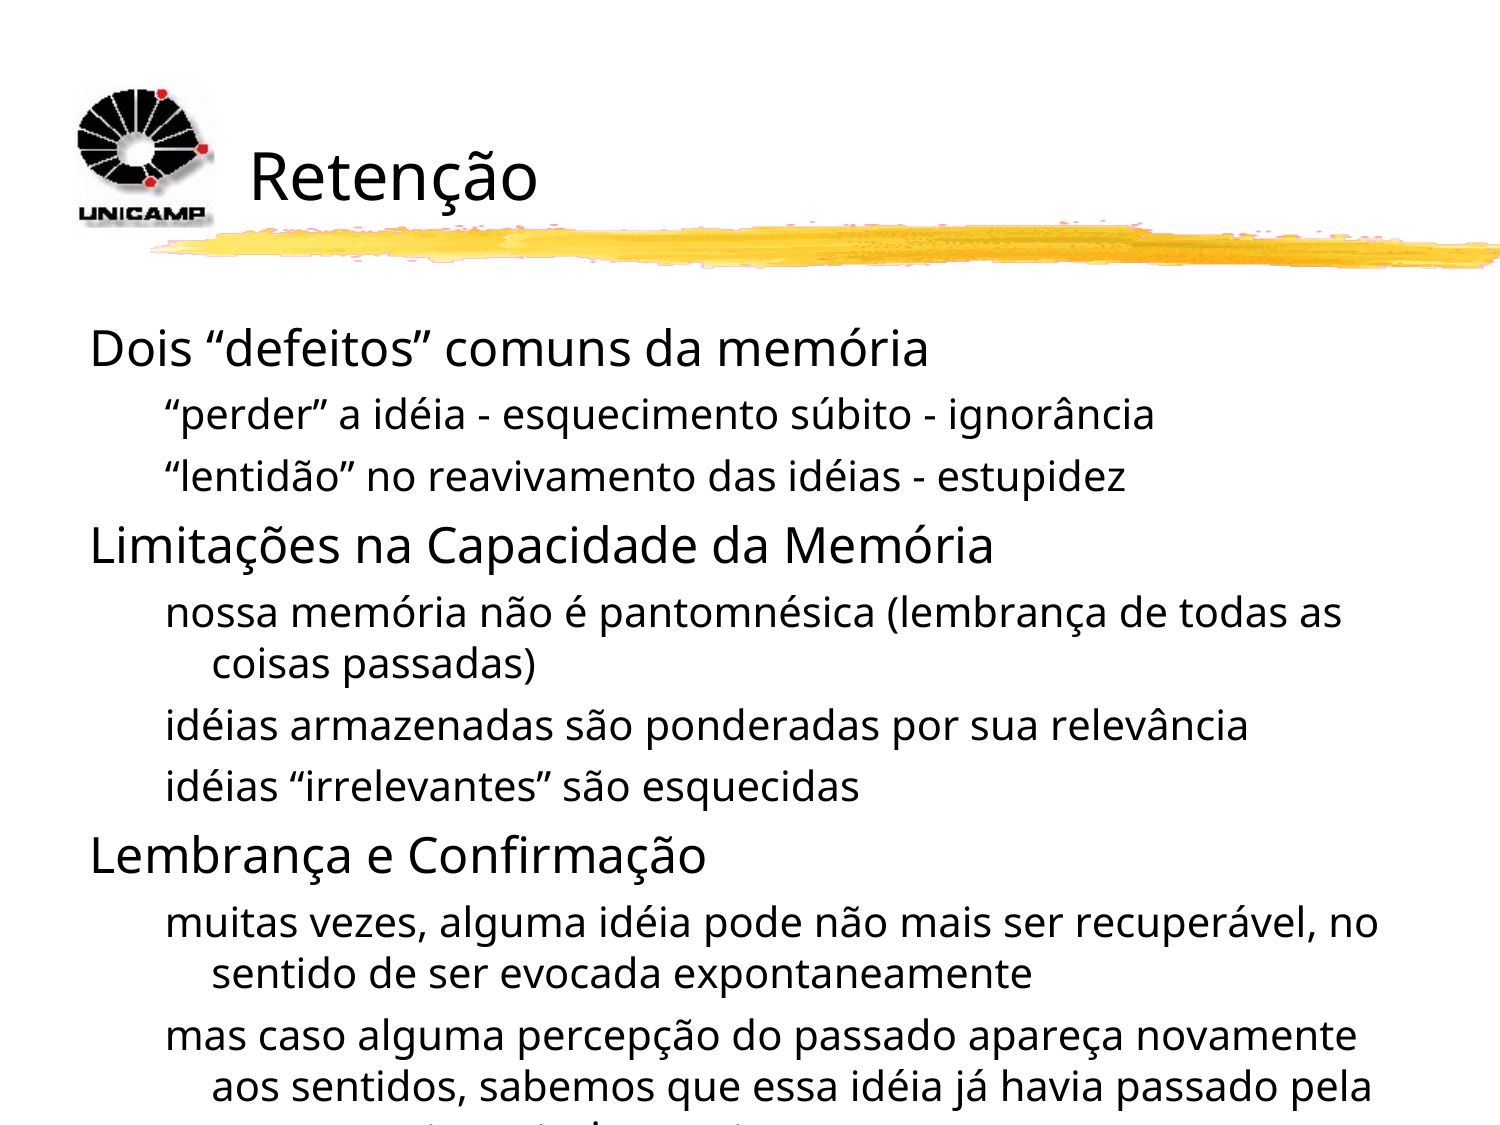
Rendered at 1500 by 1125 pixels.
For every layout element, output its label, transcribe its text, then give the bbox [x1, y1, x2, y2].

picture [75, 74, 1500, 279]
title Retenção [233, 37, 1434, 225]
list Dois “defeitos” comuns da memória “perder” a idéia - esquecimento súbito - ignorância “lentidão” no reavivamento das idéias - estupidez Limitações na Capacidade da Memória nossa memória não é pantomnésica (lembrança de todas as coisas passadas) idéias armazenadas são ponderadas por sua relevância idéias “irrelevantes” são esquecidas Lembrança e Confirmação muitas vezes, alguma idéia pode não mais ser recuperável, no sentido de ser evocada expontaneamente mas caso alguma percepção do passado apareça novamente aos sentidos, sabemos que essa idéia já havia passado pela nossa mente, anteriormente [74, 309, 1417, 1039]
